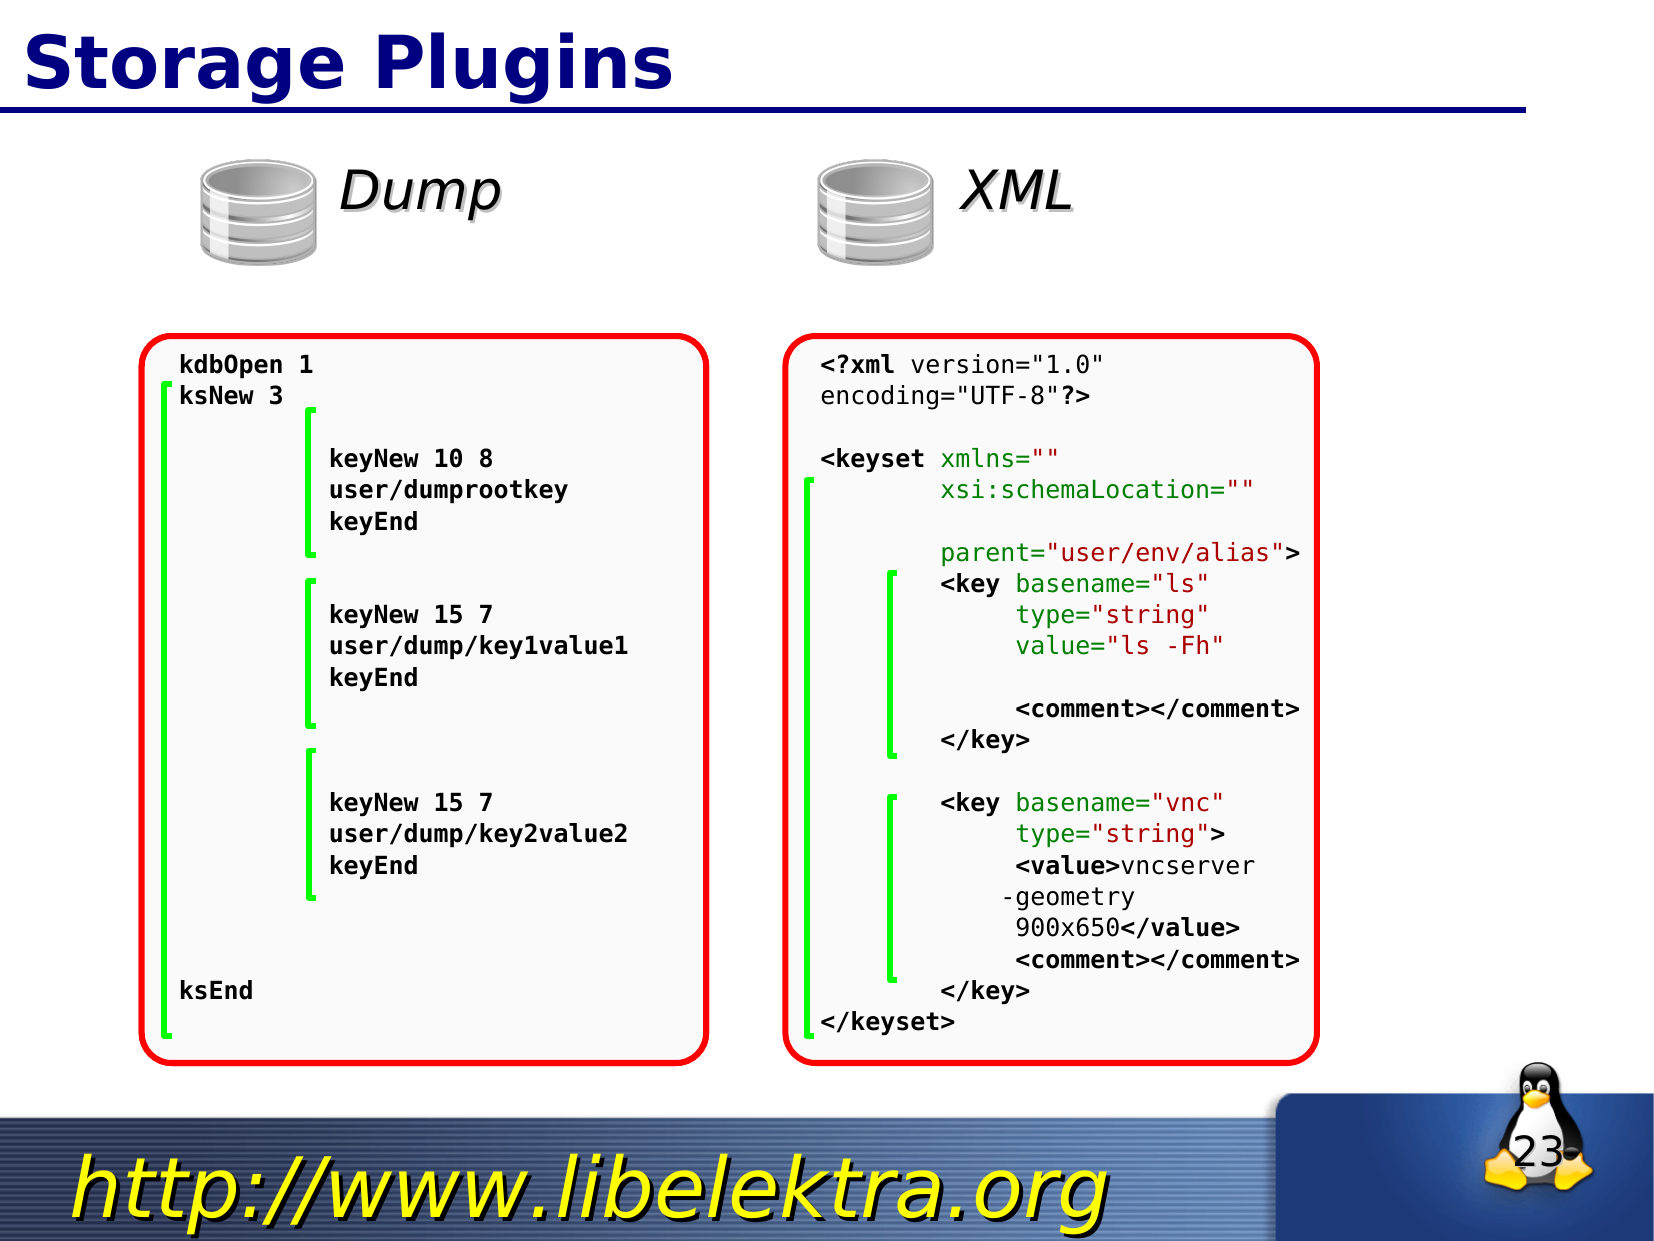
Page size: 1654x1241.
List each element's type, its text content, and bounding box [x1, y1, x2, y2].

text_box <?xml version="1.0" encoding="UTF-8"?> <keyset xmlns="" xsi:schemaLocation="" parent="user/env/alias"> <key basename="ls" type="string" value="ls -Fh" <comment></comment> </key> <key basename="vnc" type="string"> <value>vncserver -geometry 900x650</value> <comment></comment> </key> </keyset> [820, 348, 1305, 1035]
text_box [141, 336, 707, 1063]
picture [0, 1061, 1654, 1241]
text_box <Nummer> [1312, 1122, 1566, 1178]
list XML [946, 147, 1376, 319]
text_box kdbOpen 1 ksNew 3 keyNew 10 8 user/dumprootkey keyEnd keyNew 15 7 user/dump/key1value1 keyEnd keyNew 15 7 user/dump/key2value2 keyEnd ksEnd [178, 348, 693, 1004]
text_box [785, 336, 1317, 1063]
picture [200, 159, 317, 266]
picture [817, 159, 934, 266]
list Dump [324, 147, 755, 319]
text_box Storage Plugins [22, 14, 1611, 111]
